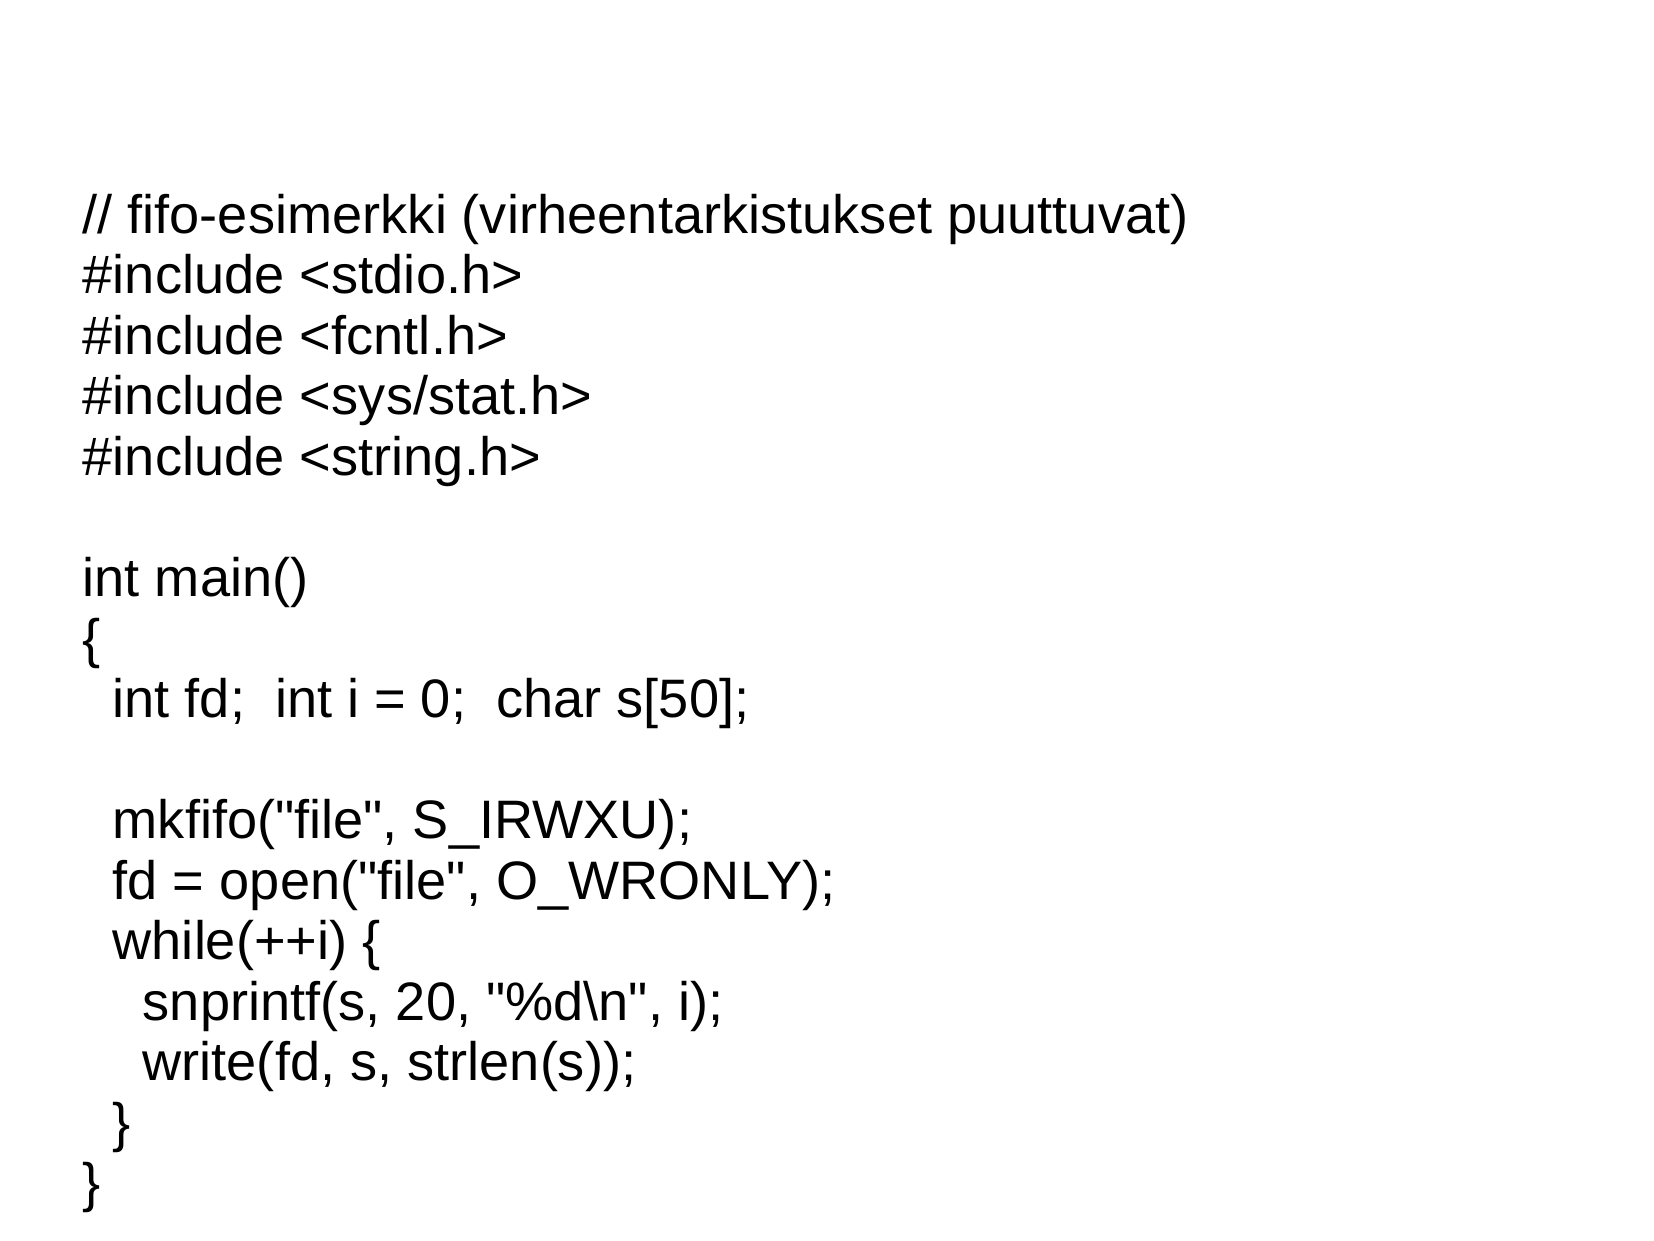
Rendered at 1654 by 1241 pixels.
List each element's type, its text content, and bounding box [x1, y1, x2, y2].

text_box // fifo-esimerkki (virheentarkistukset puuttuvat) #include <stdio.h> #include <fcntl.h> #include <sys/stat.h> #include <string.h> int main() { int fd; int i = 0; char s[50]; mkfifo("file", S_IRWXU); fd = open("file", O_WRONLY); while(++i) { snprintf(s, 20, "%d\n", i); write(fd, s, strlen(s)); } } [82, 184, 1571, 1214]
